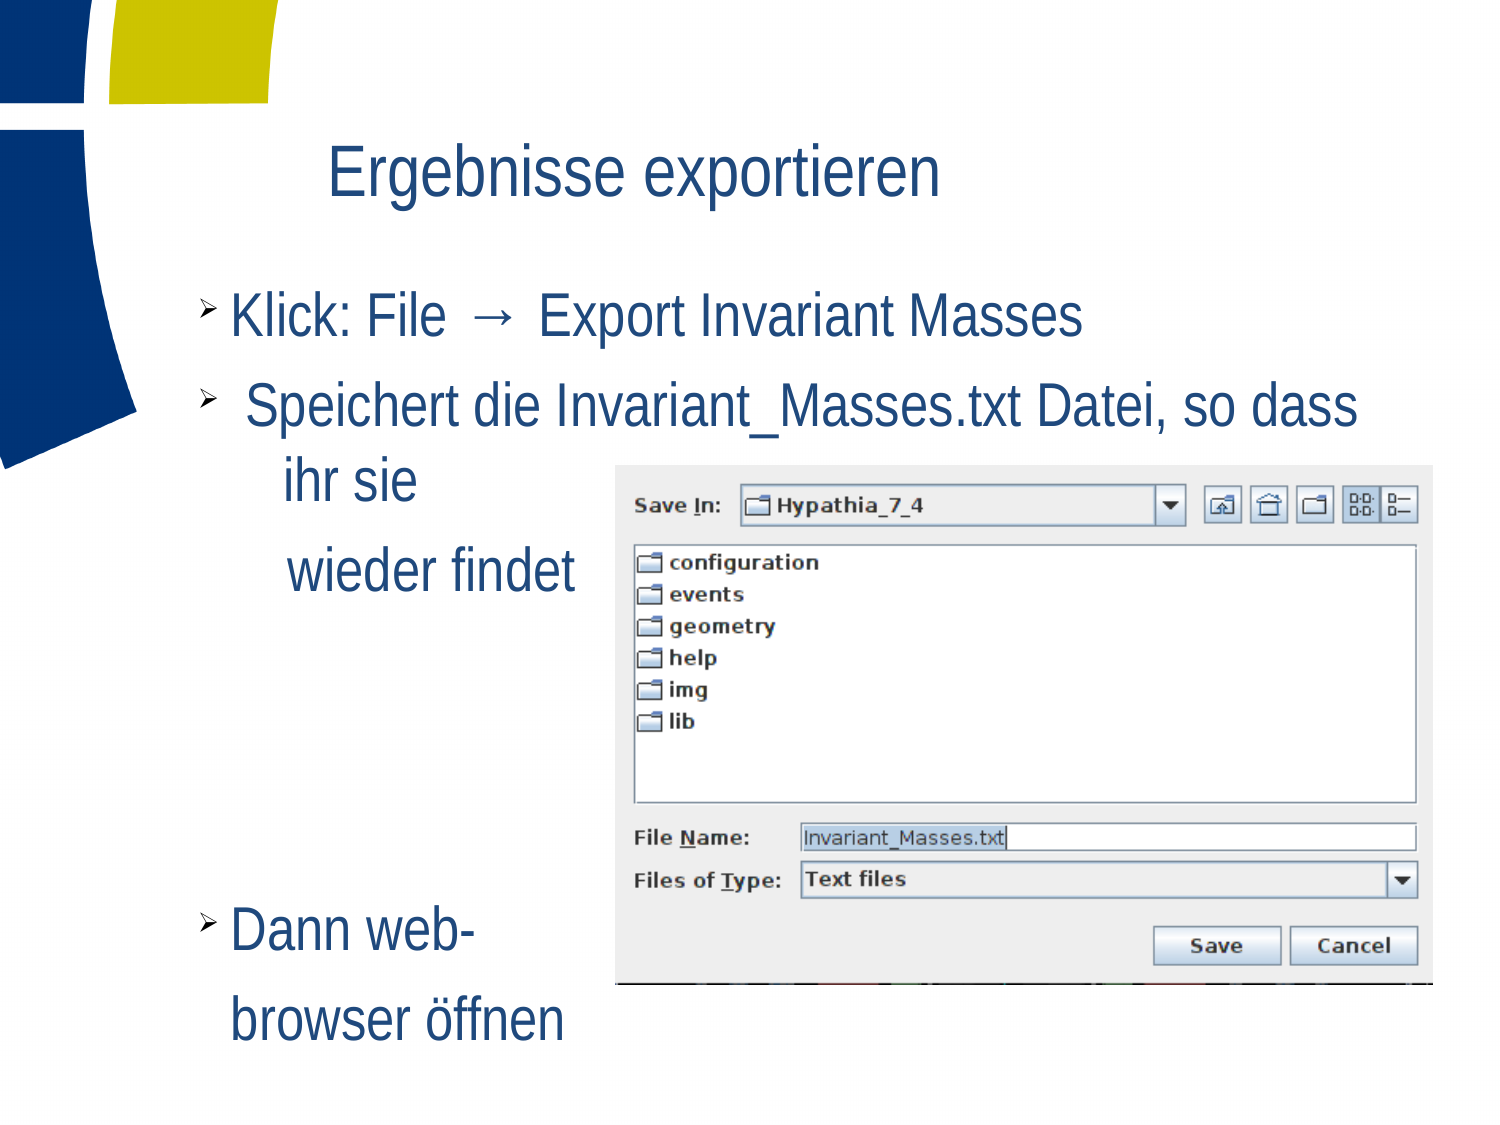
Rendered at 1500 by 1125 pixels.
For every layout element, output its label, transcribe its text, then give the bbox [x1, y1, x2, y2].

title Ergebnisse exportieren [312, 101, 1400, 233]
picture [0, 0, 1500, 1125]
list Klick: File → Export Invariant Masses Speichert die Invariant_Masses.txt Datei, so dass ihr sie wieder findet Dann web- browser öffnen [183, 267, 1400, 1066]
